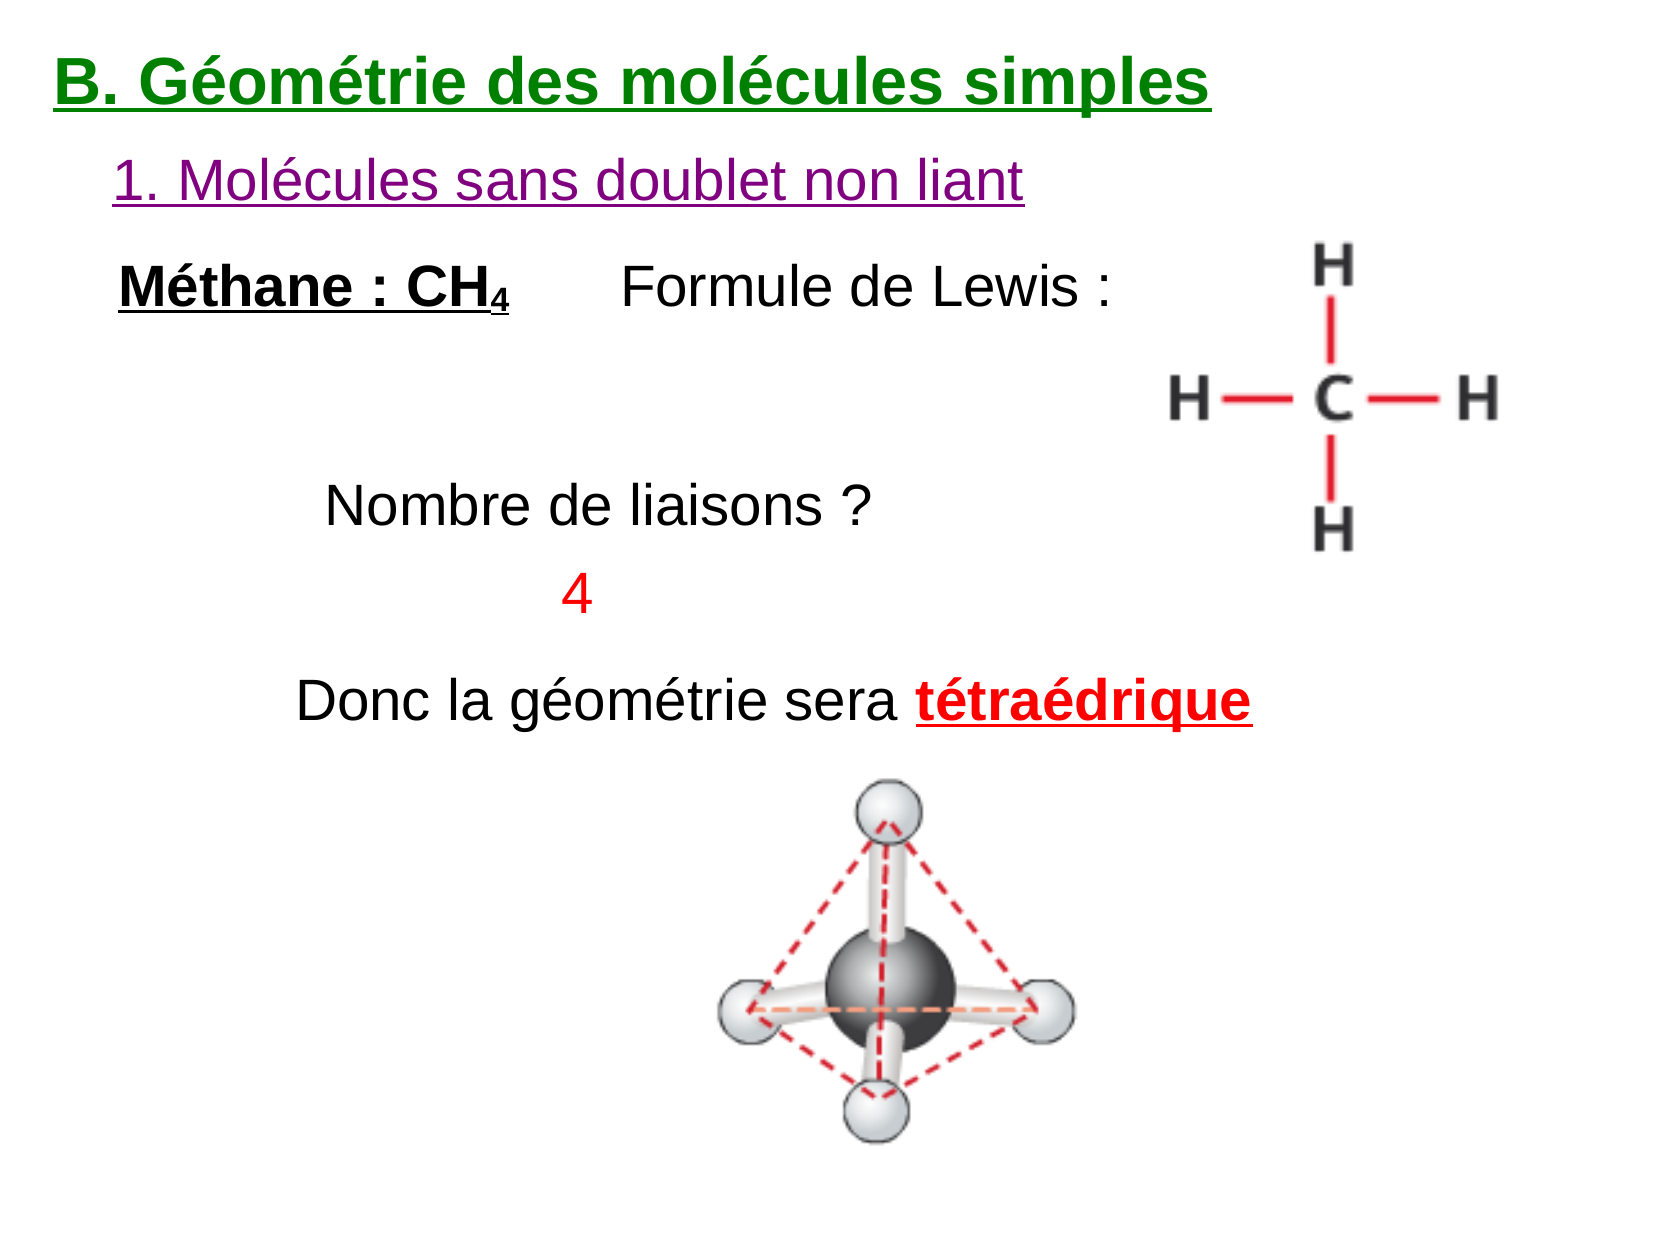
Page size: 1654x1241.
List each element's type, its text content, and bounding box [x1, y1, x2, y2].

list Méthane : CH4 [118, 254, 532, 355]
picture [1159, 236, 1536, 562]
picture [708, 767, 1093, 1161]
list Formule de Lewis : [620, 254, 1182, 355]
list 1. Molécules sans doublet non liant [112, 147, 1595, 213]
list 4 [561, 561, 650, 626]
list Donc la géométrie sera tétraédrique [295, 667, 1329, 768]
list Nombre de liaisons ? [324, 472, 886, 573]
list B. Géométrie des molécules simples [53, 43, 1536, 119]
